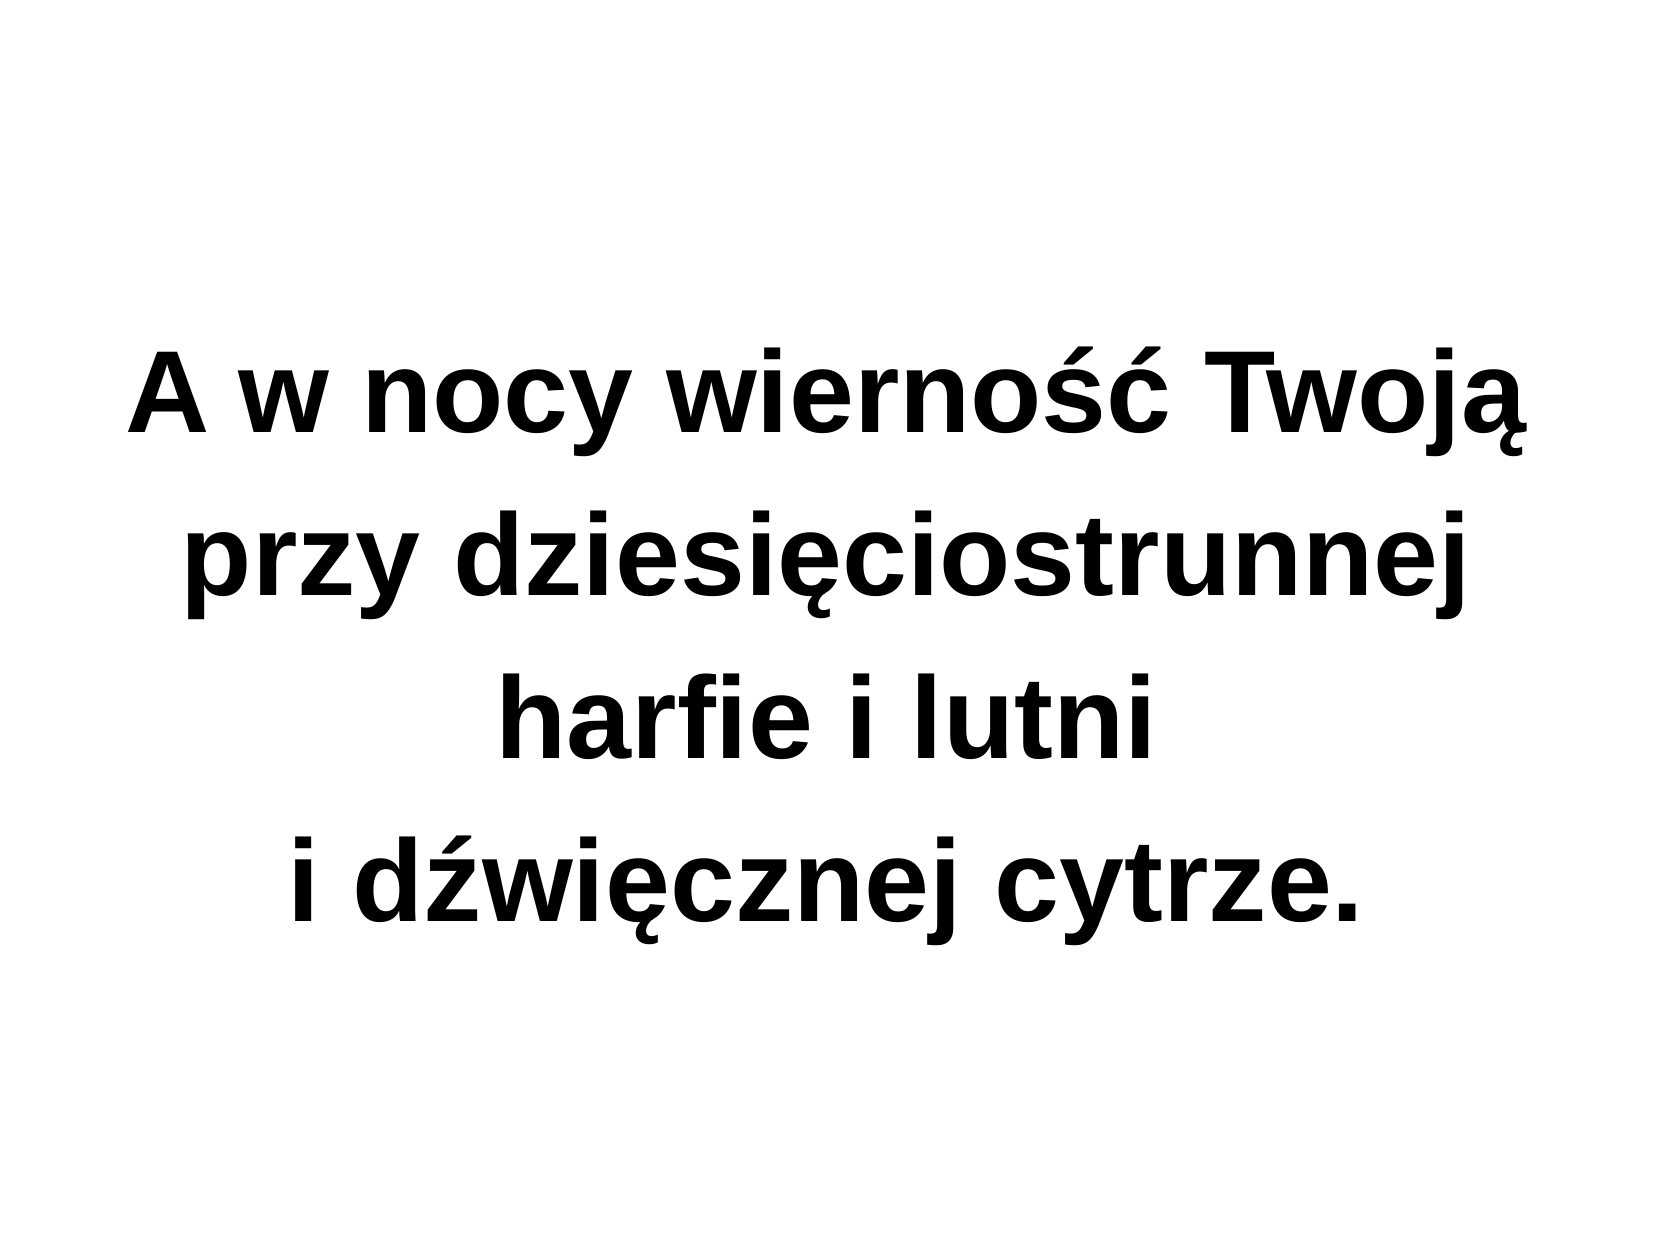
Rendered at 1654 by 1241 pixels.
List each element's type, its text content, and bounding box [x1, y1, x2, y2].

subtitle A w nocy wierność Twoją przy dziesięciostrunnej harfie i lutni i dźwięcznej cytrze. [0, 0, 1654, 1241]
